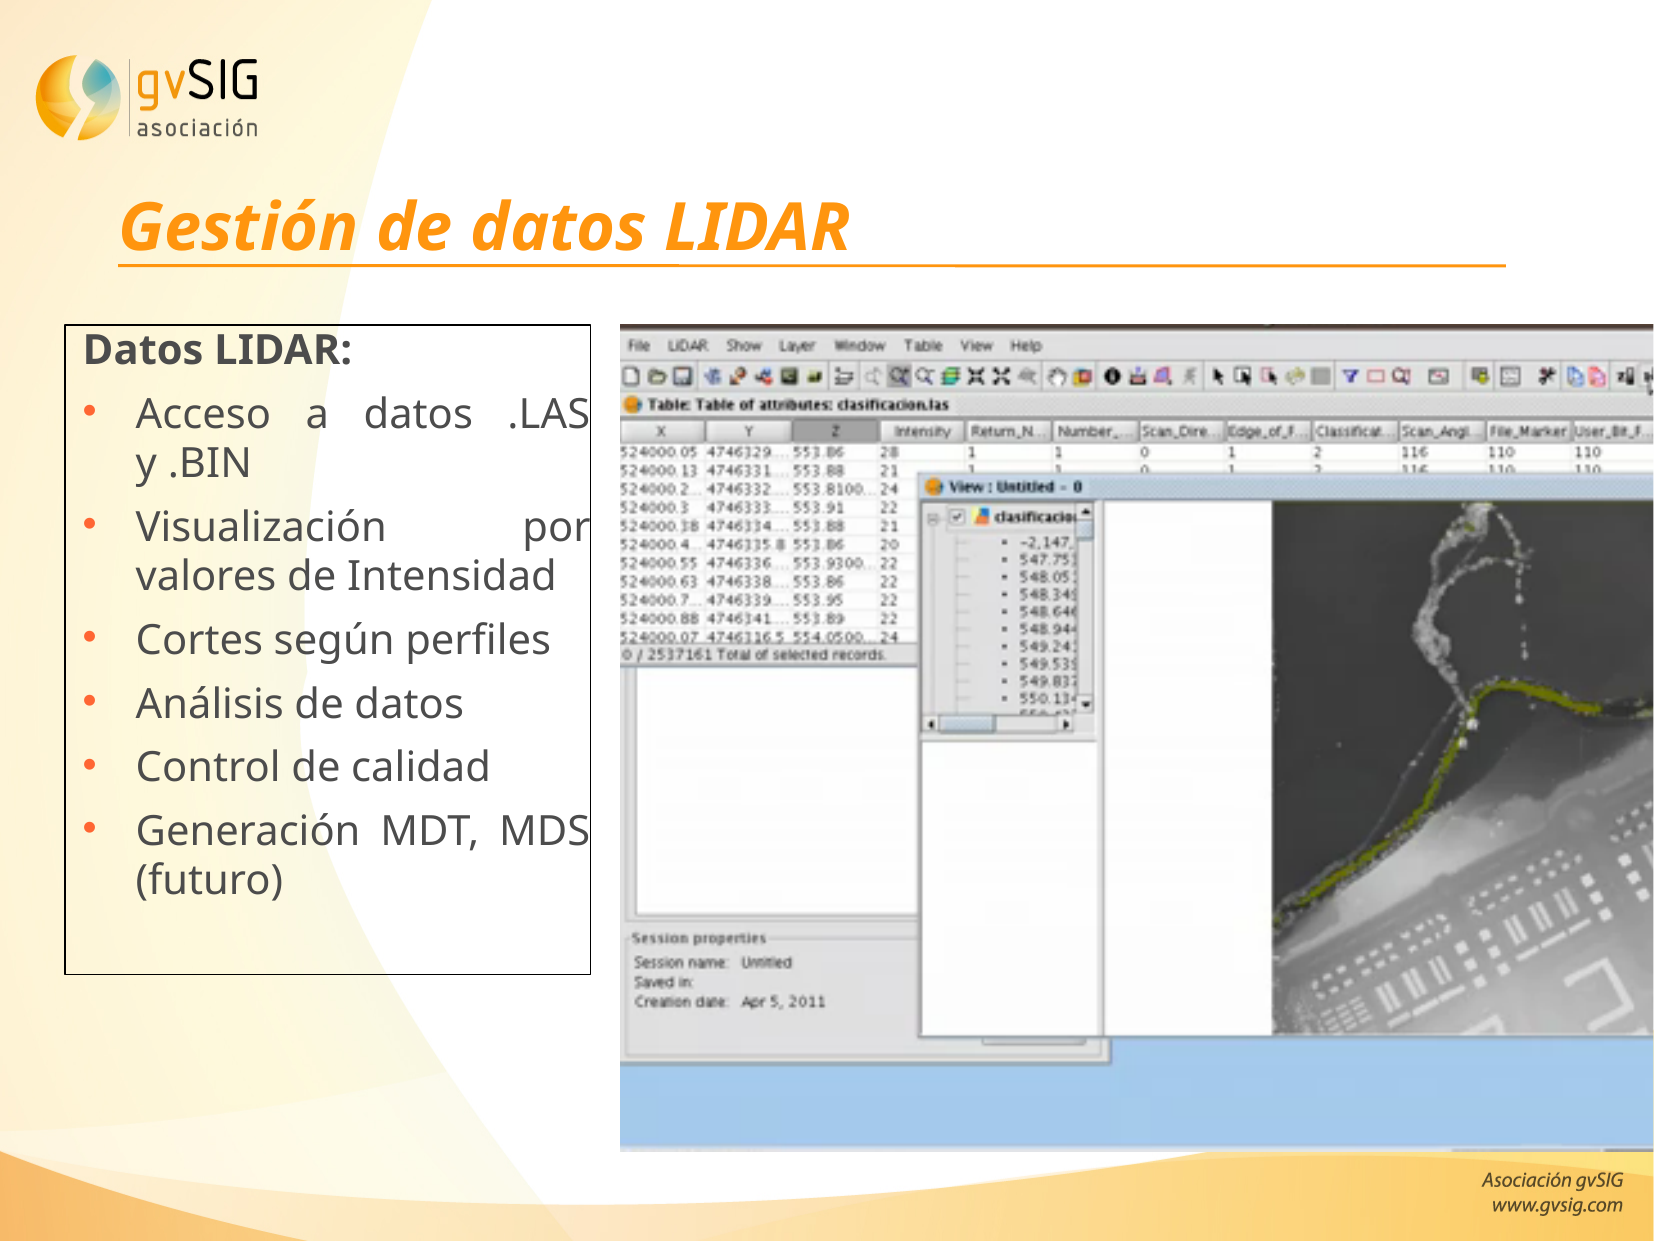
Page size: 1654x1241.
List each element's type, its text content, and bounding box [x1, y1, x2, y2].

text_box Gestión de datos LIDAR [118, 177, 1607, 276]
text_box Datos LIDAR: Acceso a datos .LAS y .BIN Visualización por valores de Intensidad Cortes según perfiles Análisis de datos Control de calidad Generación MDT, MDS (futuro) [64, 324, 591, 975]
picture [0, 0, 1654, 1241]
